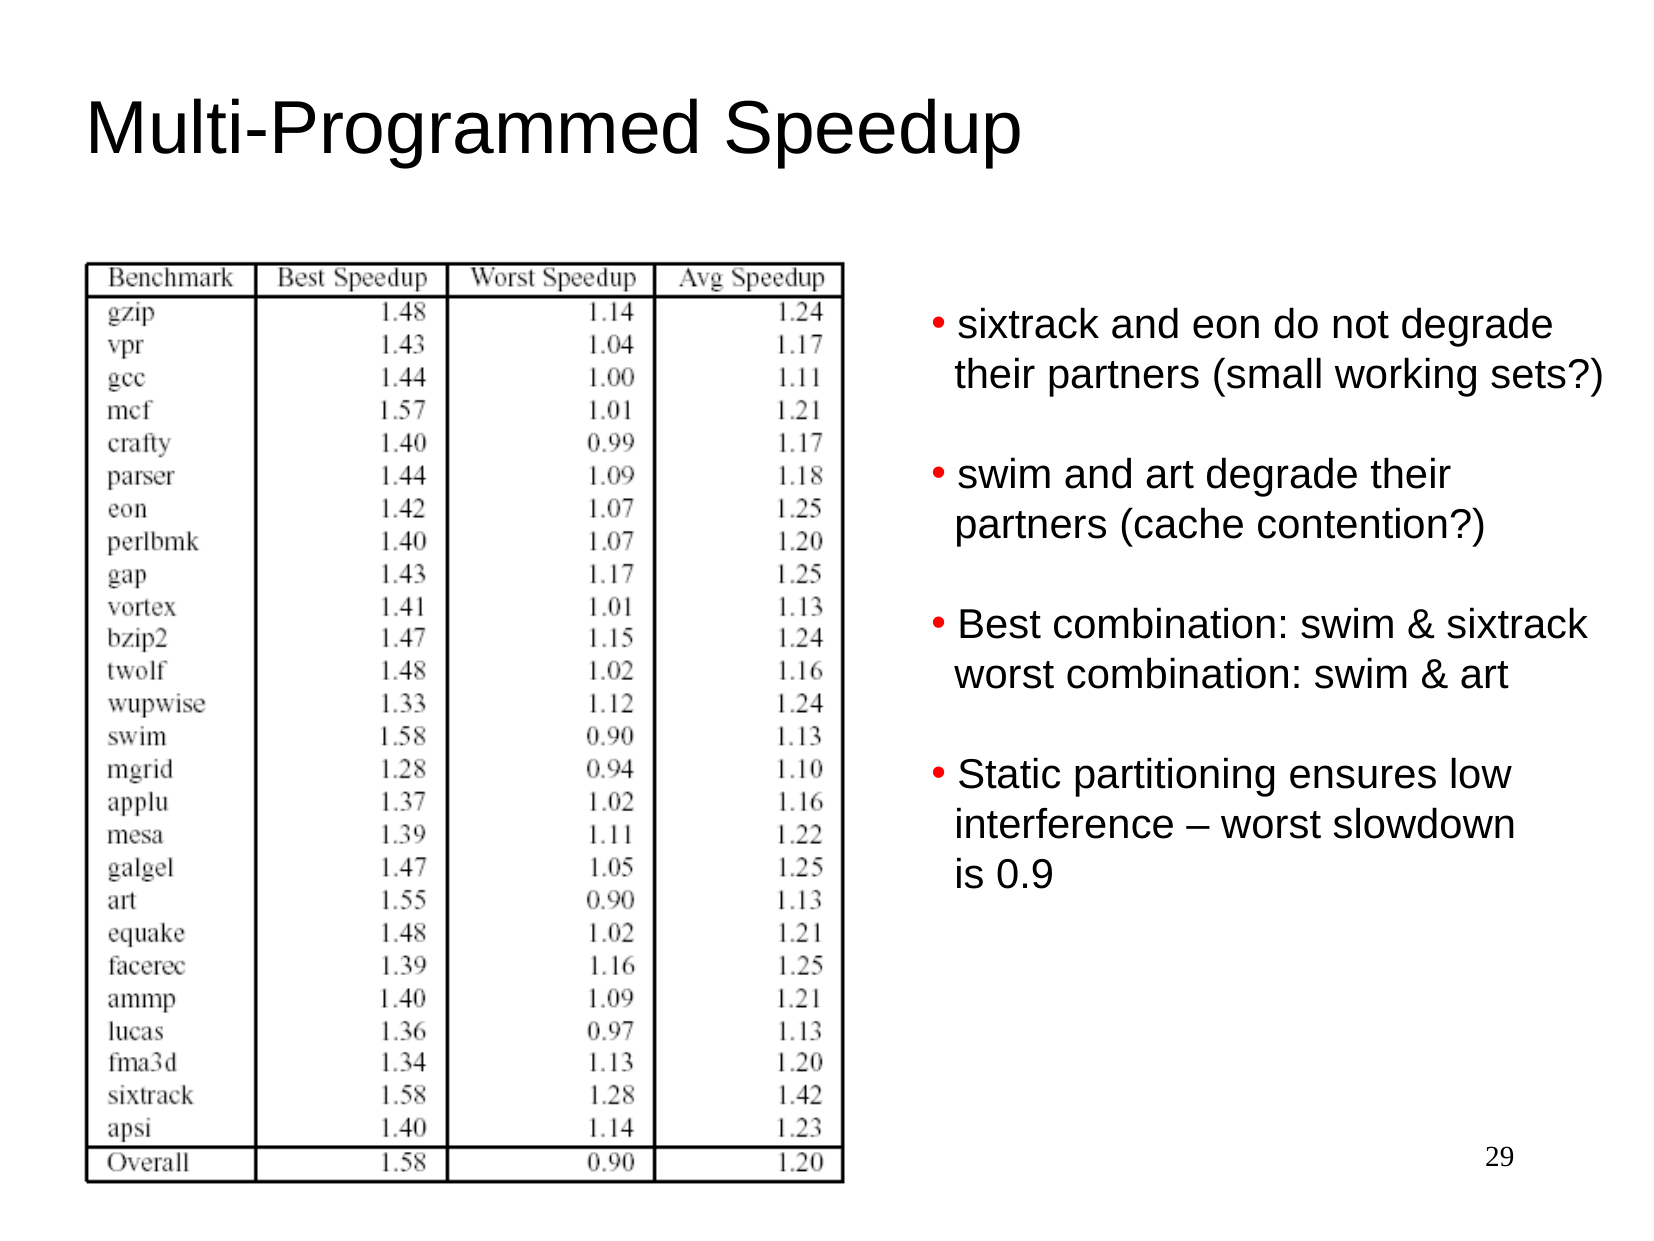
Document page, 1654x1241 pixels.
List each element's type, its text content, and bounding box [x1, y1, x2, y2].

text_box sixtrack and eon do not degrade their partners (small working sets?) swim and art degrade their partners (cache contention?) Best combination: swim & sixtrack worst combination: swim & art Static partitioning ensures low interference – worst slowdown is 0.9 [916, 289, 1620, 906]
picture [68, 247, 869, 1201]
text_box <number> [1185, 1129, 1530, 1213]
text_box Multi-Programmed Speedup [71, 71, 1040, 177]
